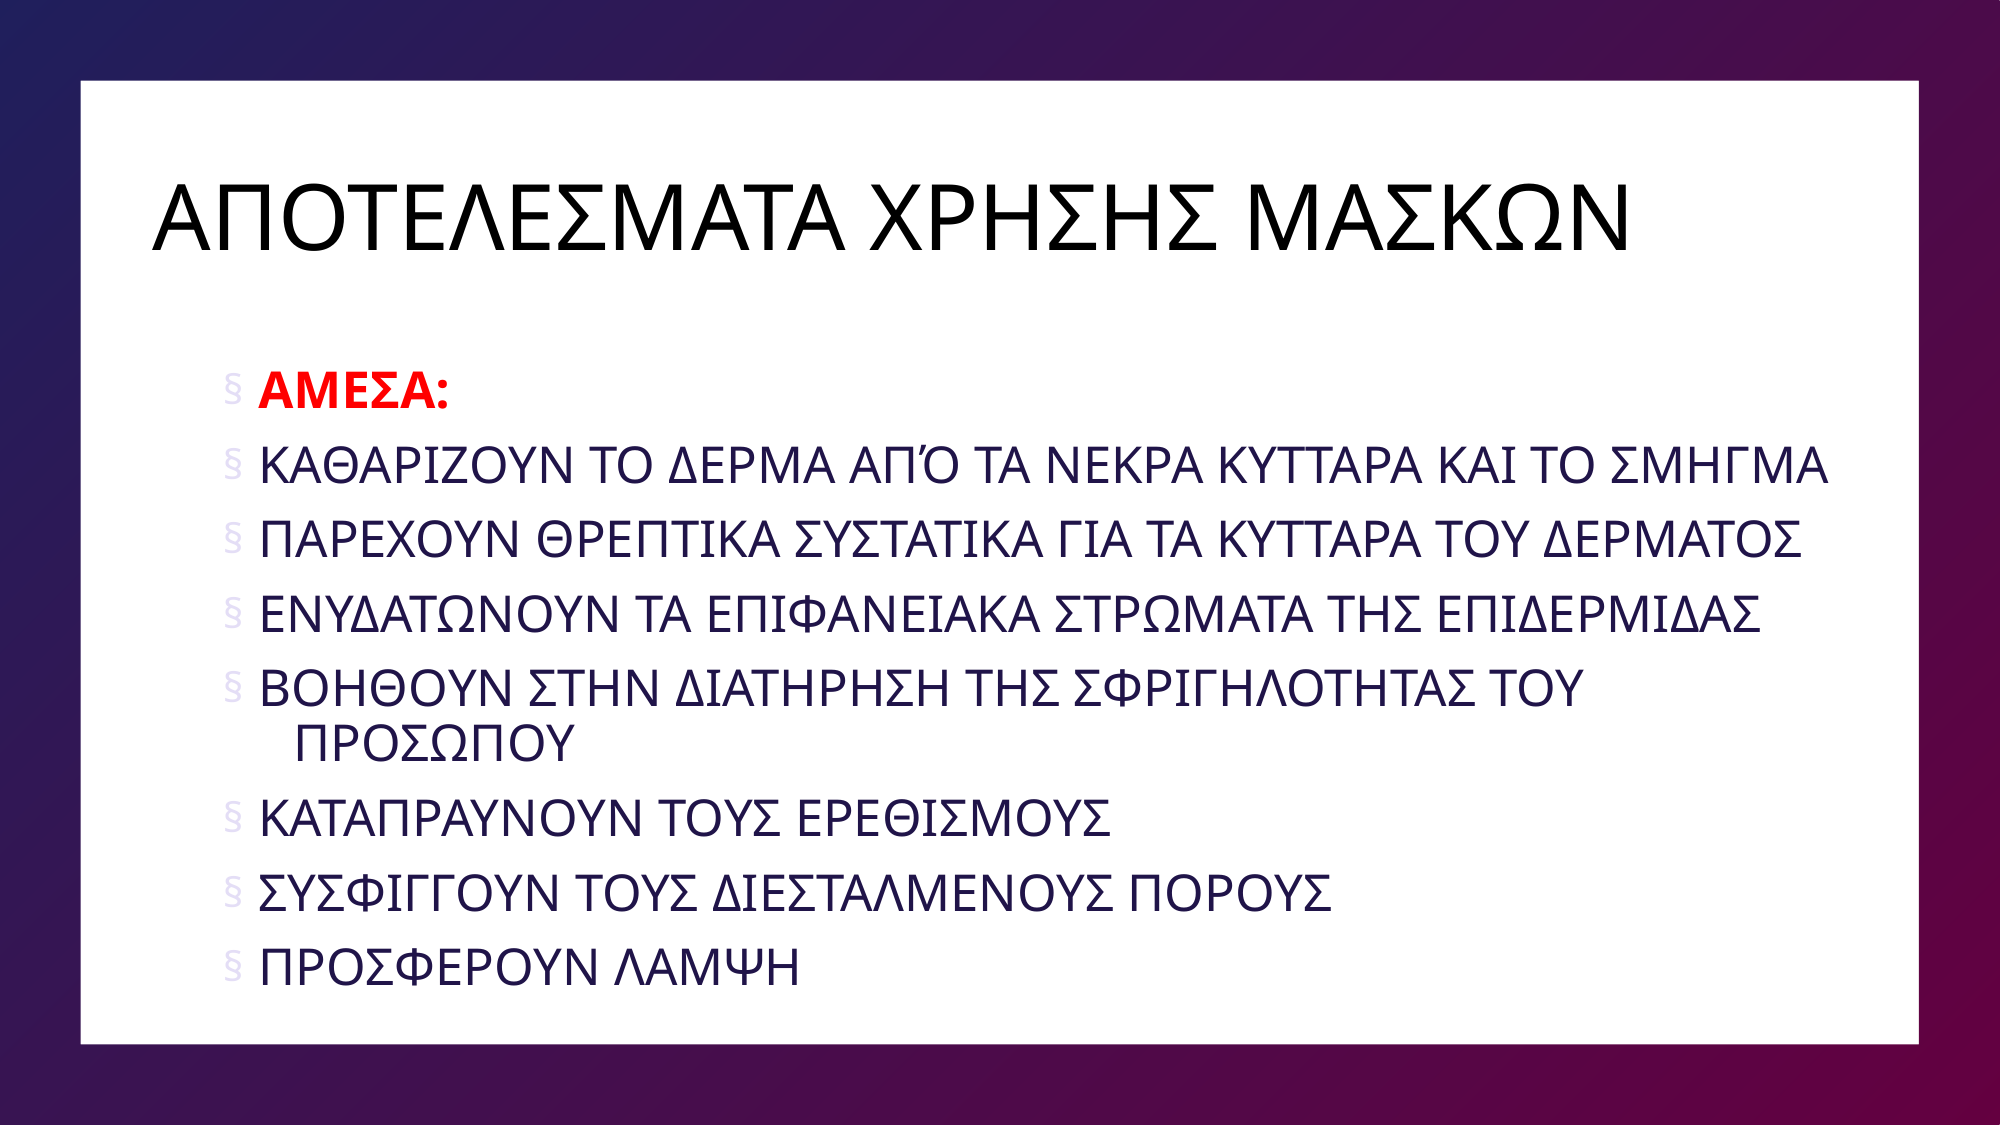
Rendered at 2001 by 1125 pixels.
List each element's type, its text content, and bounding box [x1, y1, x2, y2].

list ΑΜΕΣΑ: ΚΑΘΑΡΙΖΟΥΝ ΤΟ ΔΕΡΜΑ ΑΠΌ ΤΑ ΝΕΚΡΑ ΚΥΤΤΑΡΑ ΚΑΙ ΤΟ ΣΜΗΓΜΑ ΠΑΡΕΧΟΥΝ ΘΡΕΠΤΙΚΑ ΣΥΣΤΑΤΙΚΑ ΓΙΑ ΤΑ ΚΥΤΤΑΡΑ ΤΟΥ ΔΕΡΜΑΤΟΣ ΕΝΥΔΑΤΩΝΟΥΝ ΤΑ ΕΠΙΦΑΝΕΙΑΚΑ ΣΤΡΩΜΑΤΑ ΤΗΣ ΕΠΙΔΕΡΜΙΔΑΣ ΒΟΗΘΟΥΝ ΣΤΗΝ ΔΙΑΤΗΡΗΣΗ ΤΗΣ ΣΦΡΙΓΗΛΟΤΗΤΑΣ ΤΟΥ ΠΡΟΣΩΠΟΥ ΚΑΤΑΠΡΑΥΝΟΥΝ ΤΟΥΣ ΕΡΕΘΙΣΜΟΥΣ ΣΥΣΦΙΓΓΟΥΝ ΤΟΥΣ ΔΙΕΣΤΑΛΜΕΝΟΥΣ ΠΟΡΟΥΣ ΠΡΟΣΦΕΡΟΥΝ ΛΑΜΨΗ [137, 357, 1863, 1014]
title ΑΠΟΤΕΛΕΣΜΑΤΑ ΧΡΗΣΗΣ ΜΑΣΚΩΝ [137, 111, 1863, 330]
